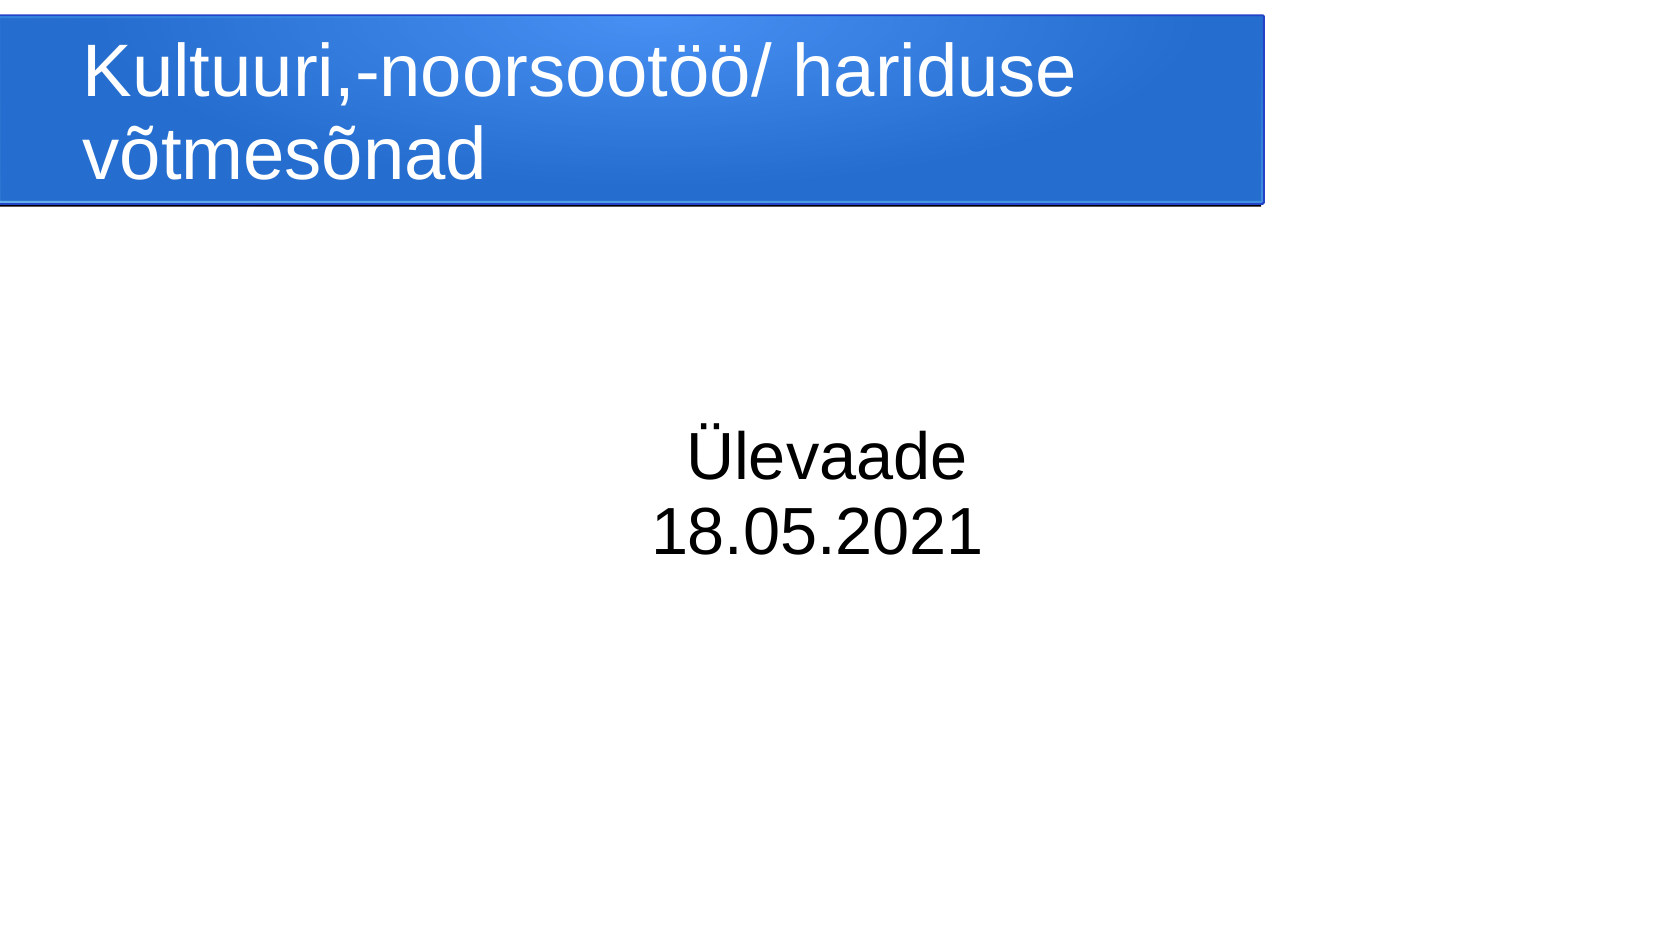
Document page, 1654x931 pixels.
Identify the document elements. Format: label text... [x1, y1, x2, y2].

title Kultuuri,-noorsootöö/ hariduse võtmesõnad [82, 29, 1235, 196]
subtitle Ülevaade 18.05.2021 [82, 224, 1571, 764]
